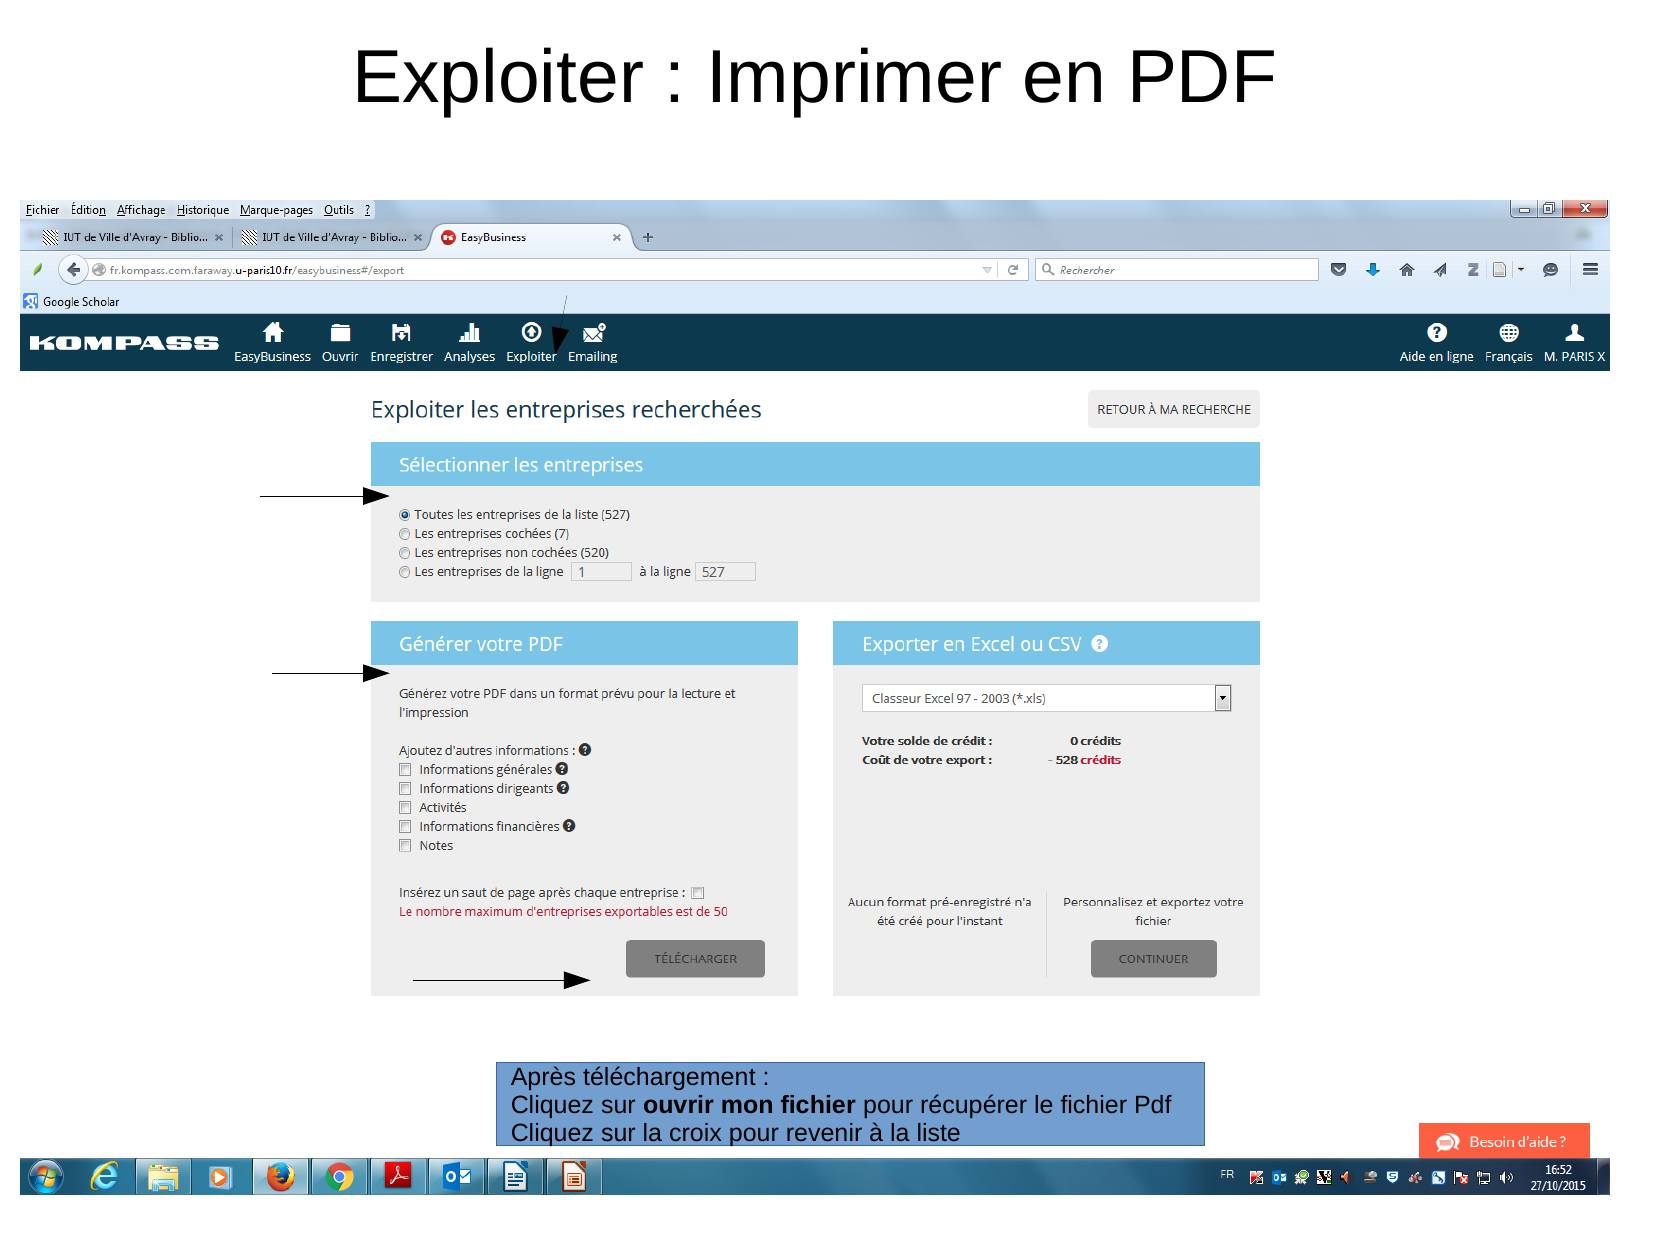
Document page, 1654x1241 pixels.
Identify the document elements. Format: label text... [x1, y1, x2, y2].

text_box Après téléchargement : Cliquez sur ouvrir mon fichier pour récupérer le fichier Pdf Cliquez sur la croix pour revenir à la liste [496, 1062, 1205, 1146]
picture [20, 200, 1610, 1195]
title Exploiter : Imprimer en PDF [70, 11, 1559, 142]
